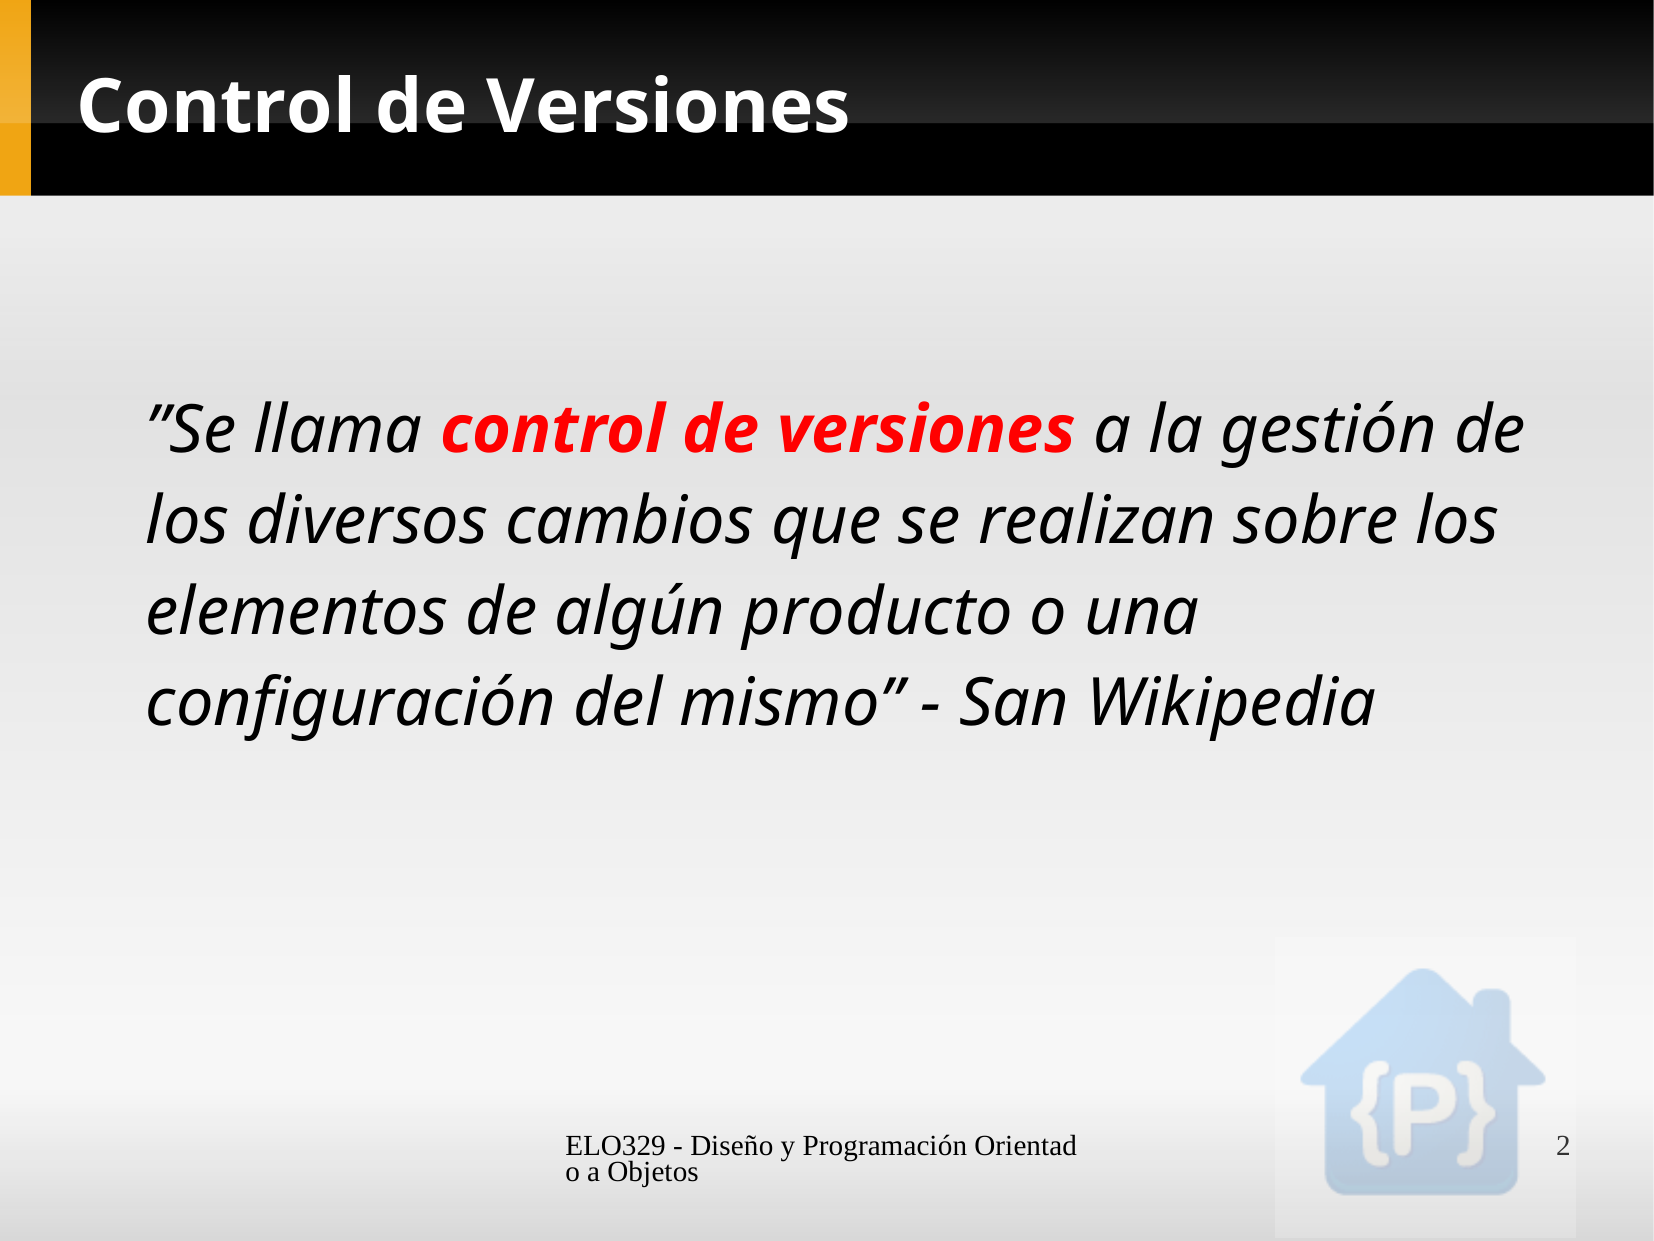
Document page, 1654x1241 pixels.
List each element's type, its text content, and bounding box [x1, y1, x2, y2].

list ”Se llama control de versiones a la gestión de los diversos cambios que se realizan sobre los elementos de algún producto o una configuración del mismo” - San Wikipedia [75, 381, 1564, 1201]
title Control de Versiones [76, 0, 1565, 208]
picture [0, 0, 1654, 1241]
